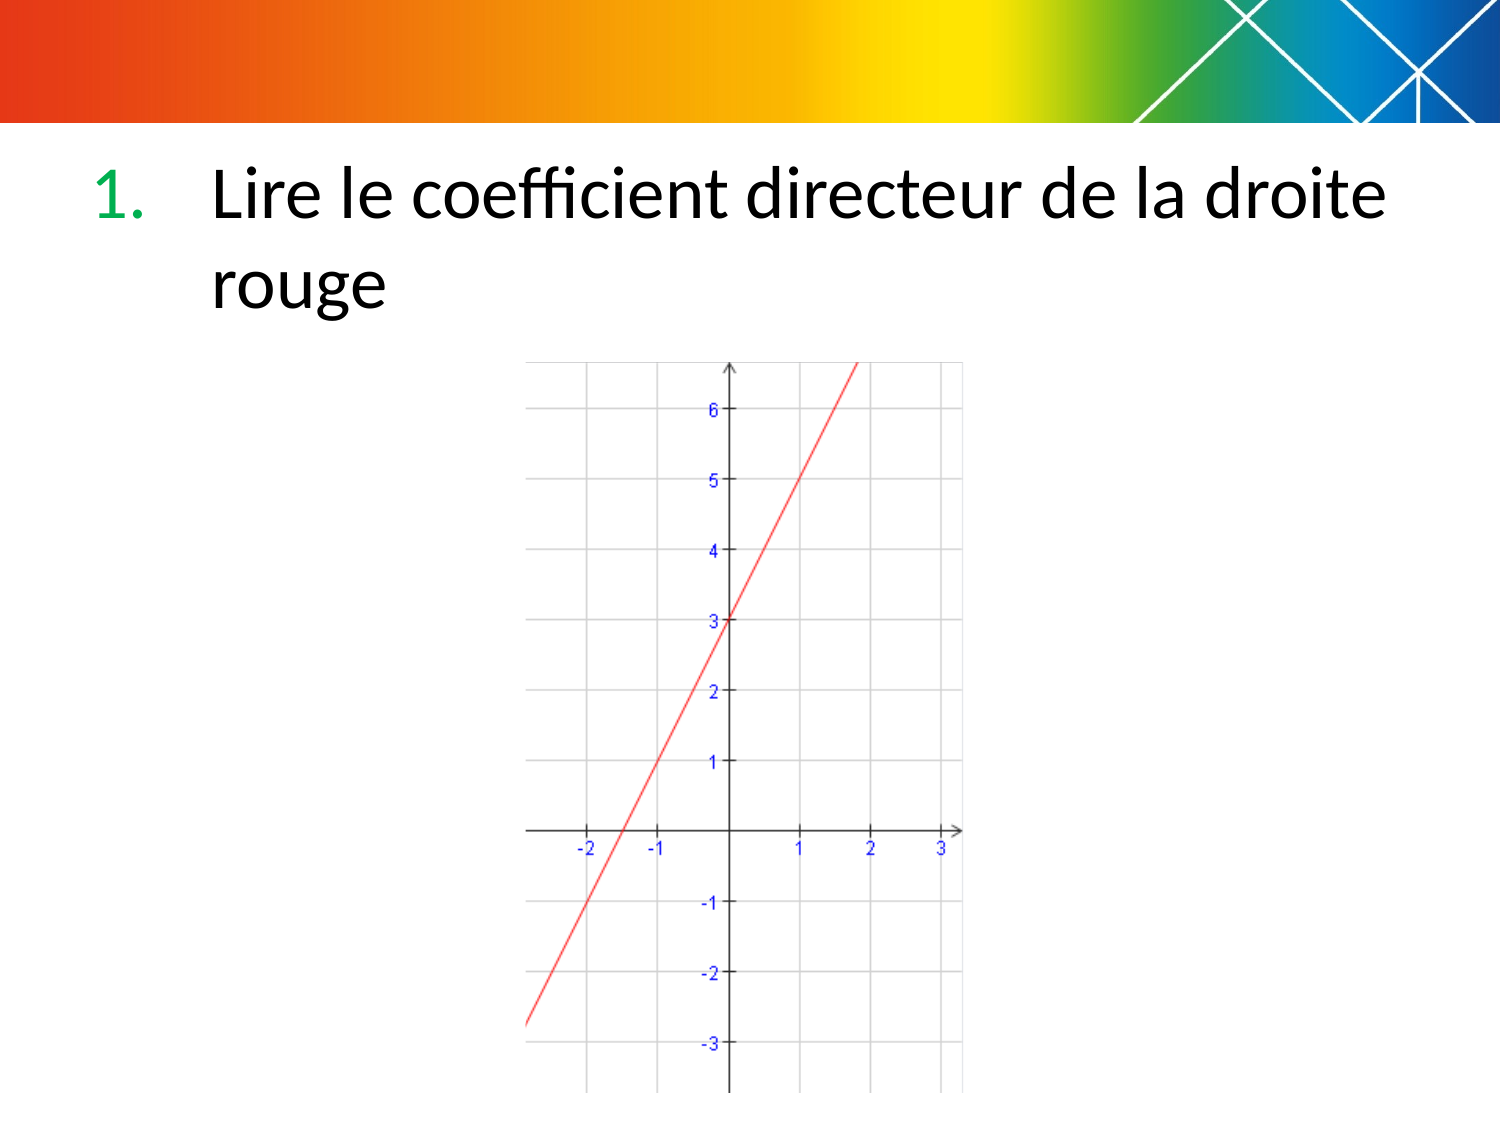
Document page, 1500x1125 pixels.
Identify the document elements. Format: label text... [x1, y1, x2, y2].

picture [525, 362, 964, 1093]
title Lire le coefficient directeur de la droite rouge [74, 135, 1465, 331]
picture [0, 0, 1359, 123]
picture [1340, 0, 1500, 123]
